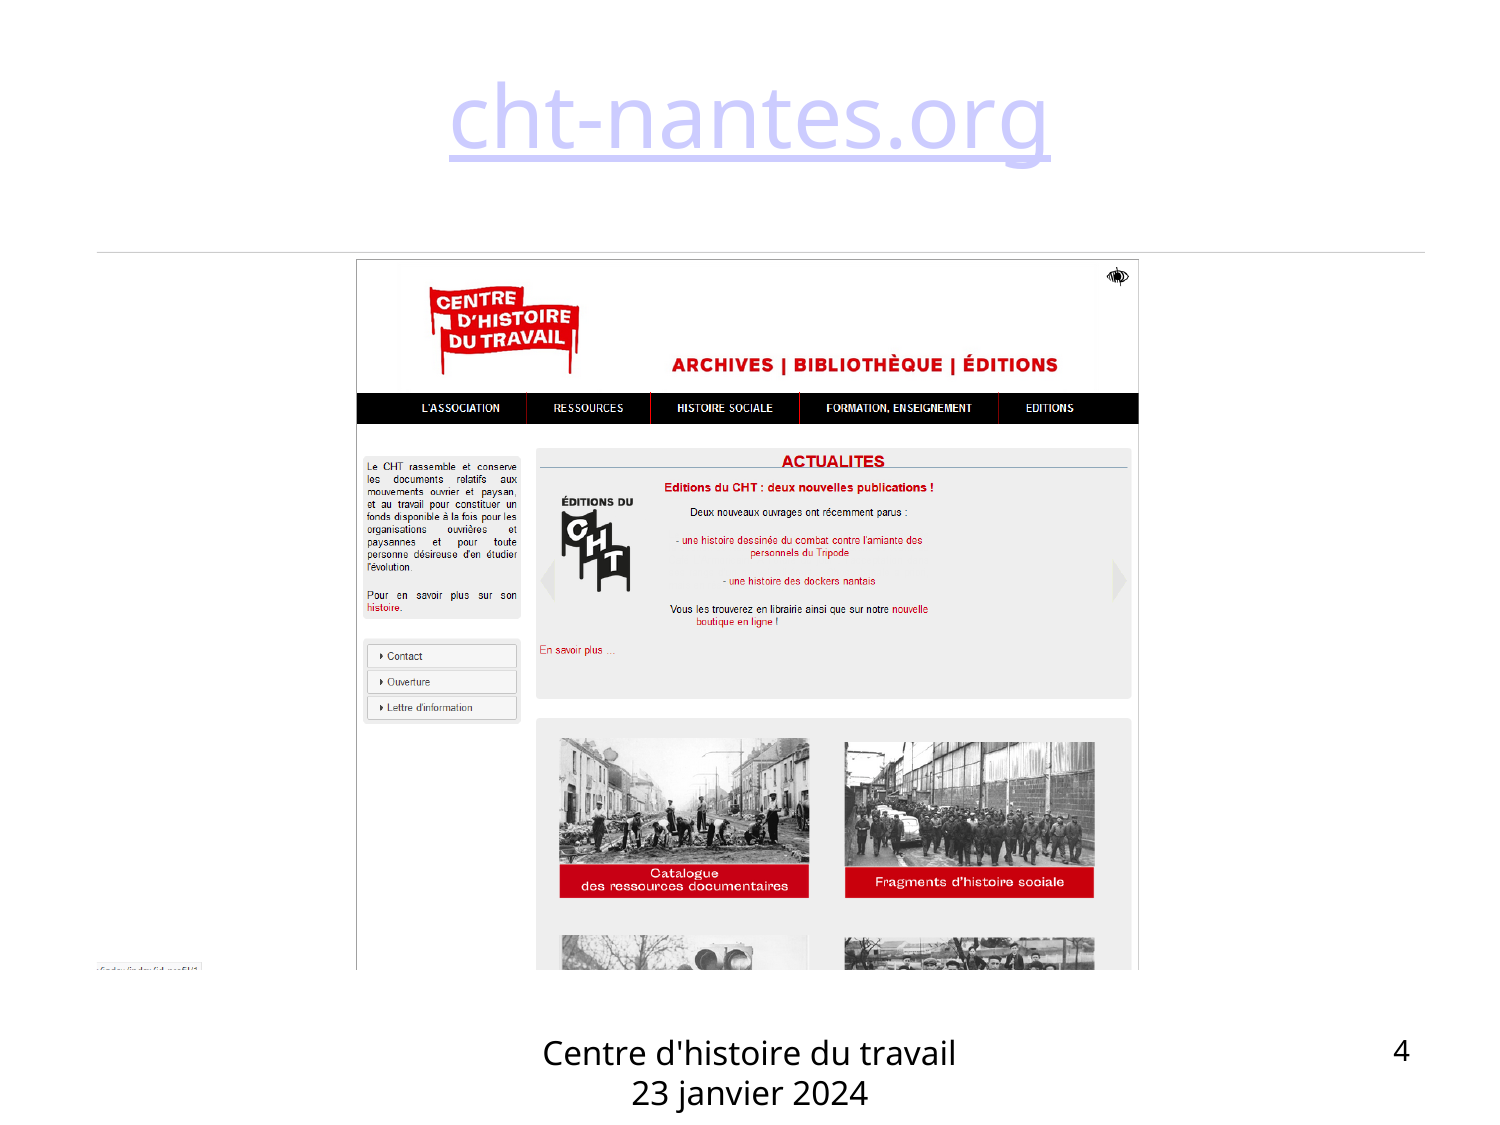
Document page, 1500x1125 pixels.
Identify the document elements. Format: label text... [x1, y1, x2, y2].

text_box <numéro> [1074, 1024, 1426, 1103]
text_box Centre d'histoire du travail 23 janvier 2024 [512, 1024, 988, 1103]
picture [96, 251, 1426, 970]
text_box cht-nantes.org [75, 45, 1426, 197]
